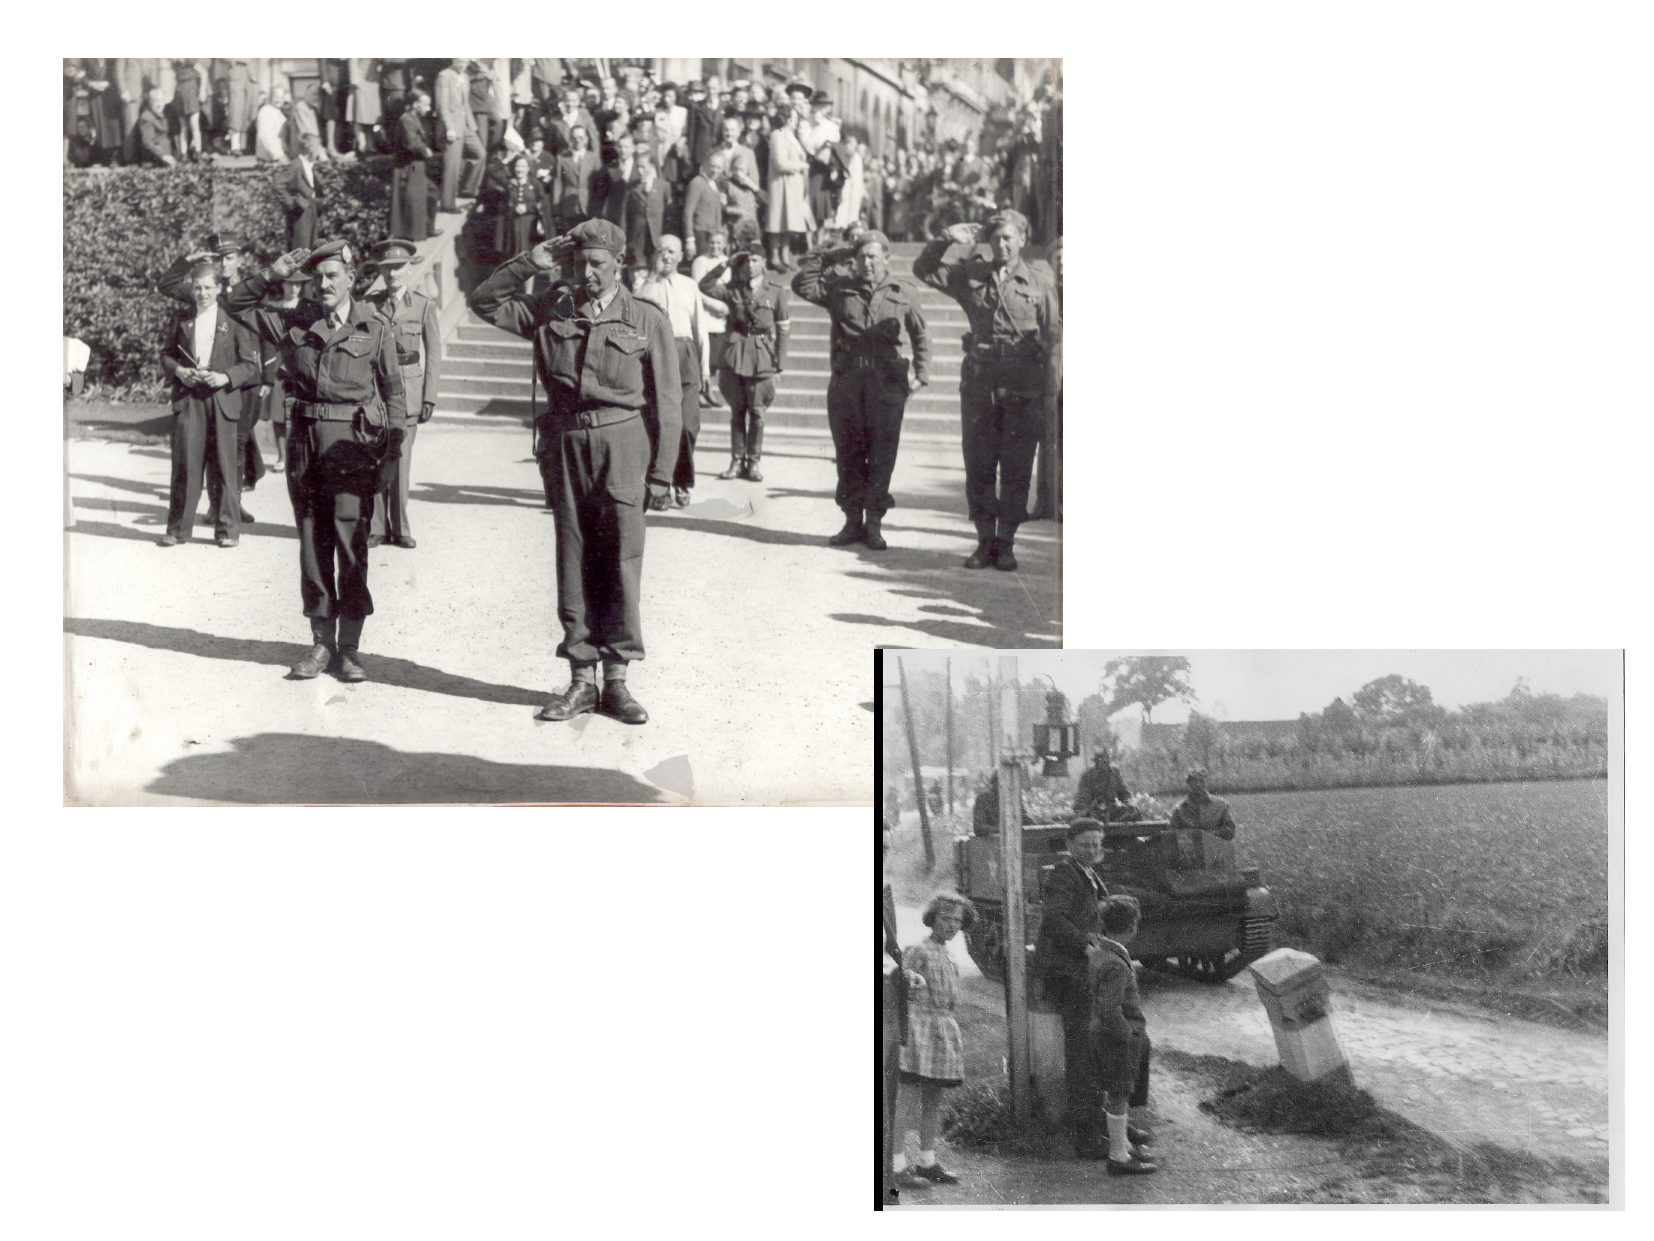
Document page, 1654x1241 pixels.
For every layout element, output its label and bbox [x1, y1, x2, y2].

picture [63, 58, 1625, 1211]
